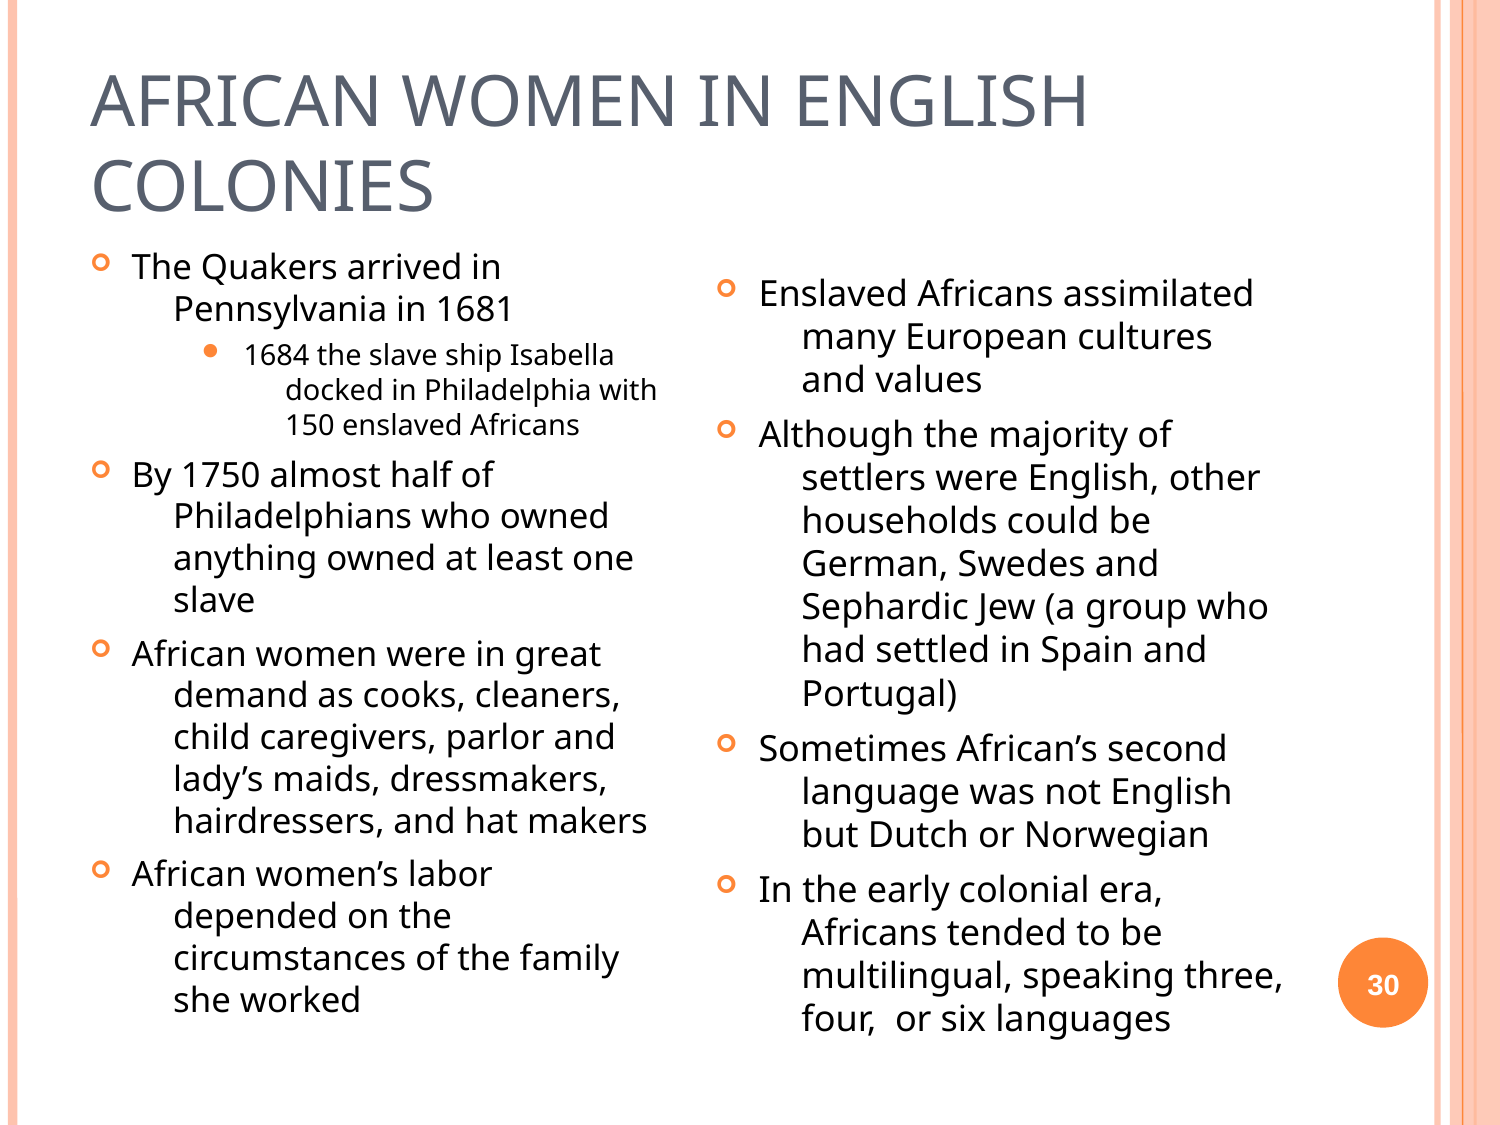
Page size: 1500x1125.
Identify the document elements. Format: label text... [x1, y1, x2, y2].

text_box [1333, 940, 1434, 1027]
list Enslaved Africans assimilated many European cultures and values Although the majority of settlers were English, other households could be German, Swedes and Sephardic Jew (a group who had settled in Spain and Portugal) Sometimes African’s second language was not English but Dutch or Norwegian In the early colonial era, Africans tended to be multilingual, speaking three, four, or six languages [700, 262, 1301, 1063]
list The Quakers arrived in Pennsylvania in 1681 1684 the slave ship Isabella docked in Philadelphia with 150 enslaved Africans By 1750 almost half of Philadelphians who owned anything owned at least one slave African women were in great demand as cooks, cleaners, child caregivers, parlor and lady’s maids, dressmakers, hairdressers, and hat makers African women’s labor depended on the circumstances of the family she worked [75, 237, 676, 1088]
title African Women in English Colonies [75, 45, 1300, 233]
